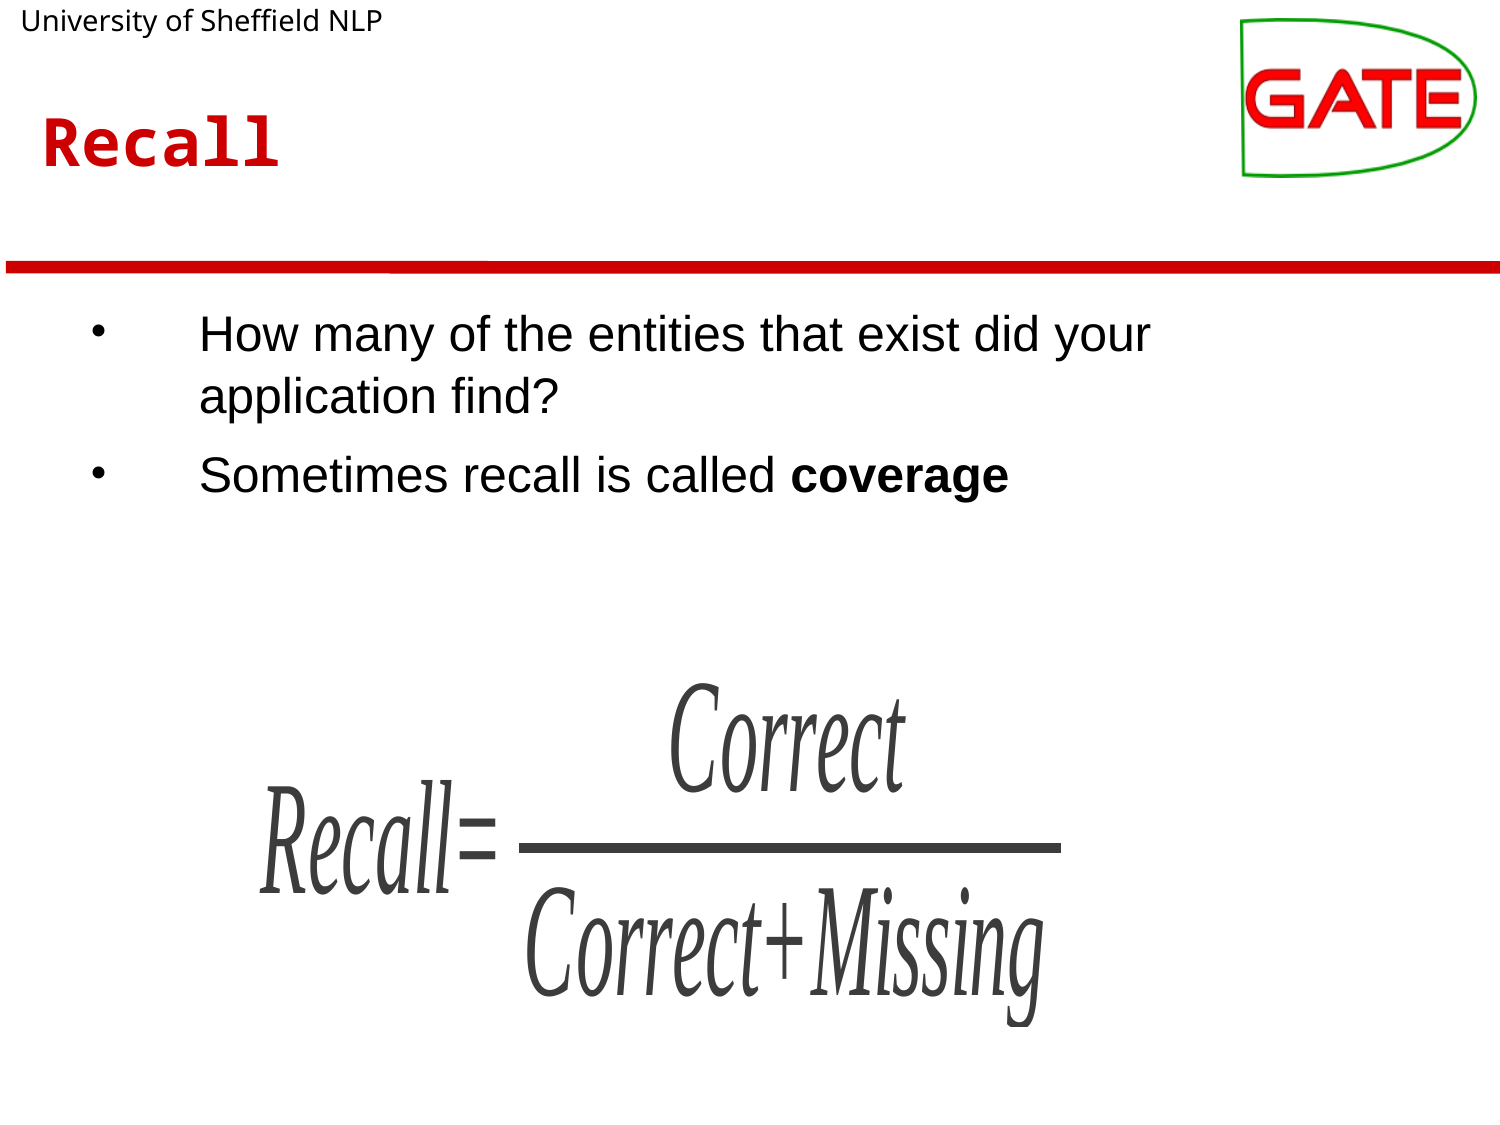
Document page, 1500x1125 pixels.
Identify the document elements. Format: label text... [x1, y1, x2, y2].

text_box Recall [41, 45, 1385, 242]
picture [1240, 18, 1477, 178]
chart [236, 649, 1093, 1038]
text_box How many of the entities that exist did your application find? Sometimes recall is called coverage [75, 290, 1419, 1033]
